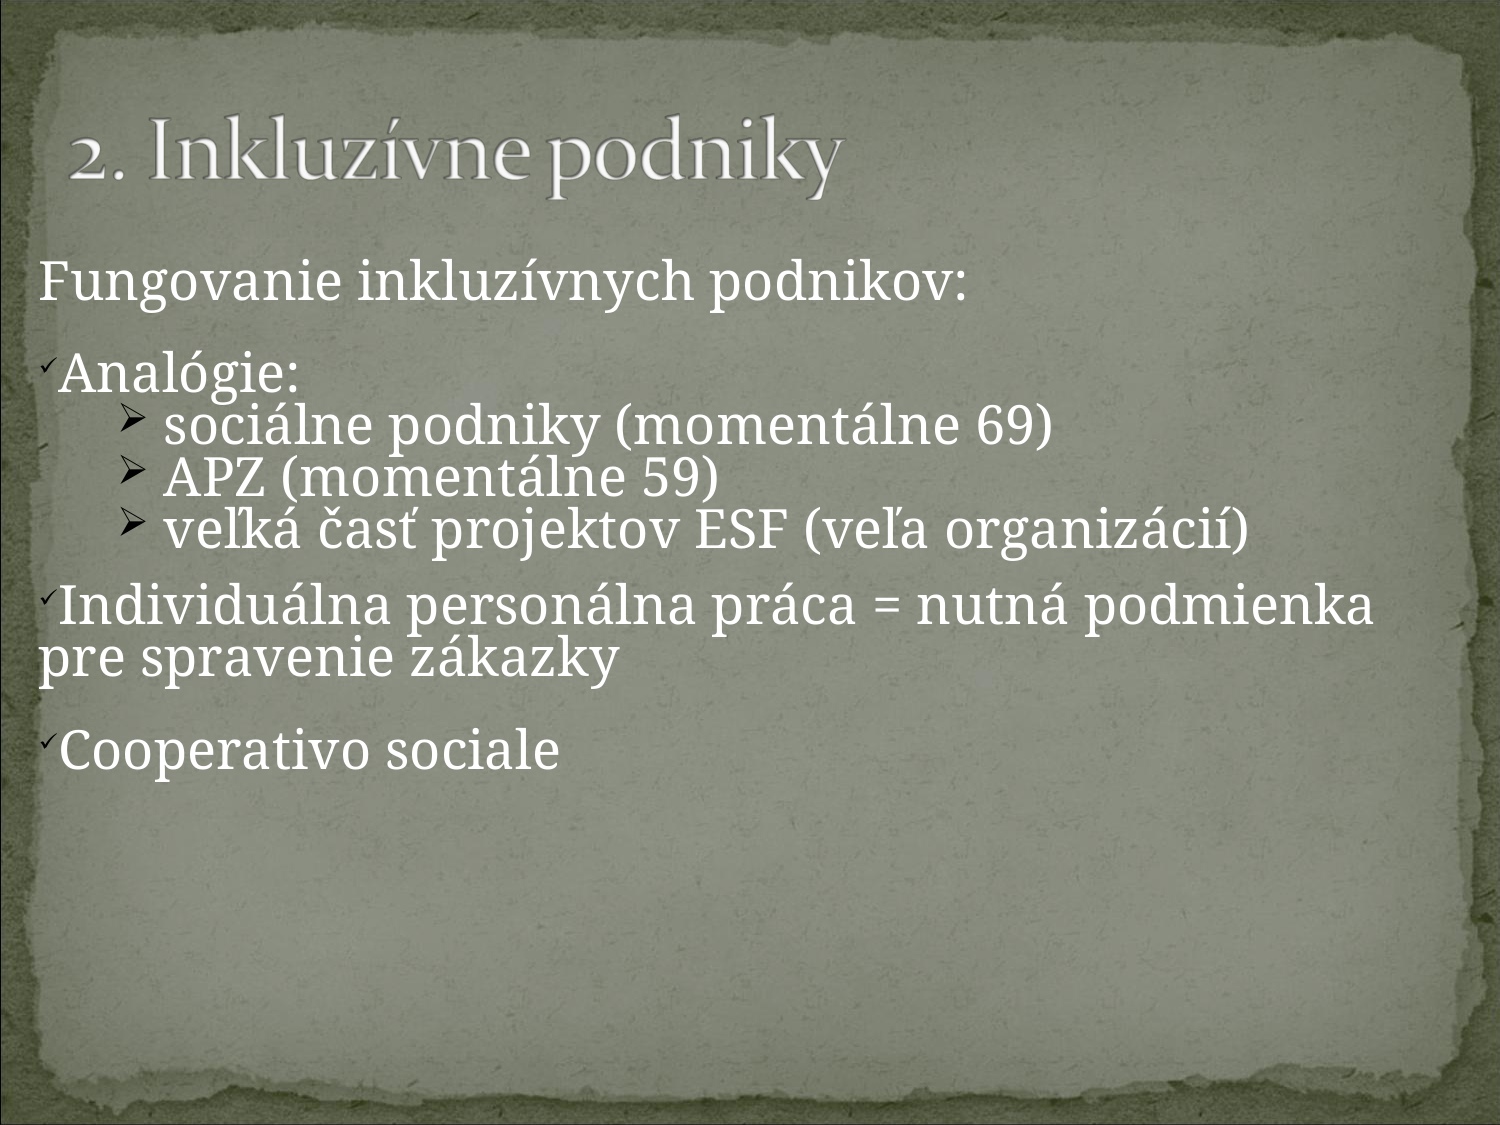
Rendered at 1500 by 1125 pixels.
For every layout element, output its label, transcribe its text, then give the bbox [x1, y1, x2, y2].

text_box [12, 33, 1422, 210]
picture [0, 0, 1500, 1125]
list Fungovanie inkluzívnych podnikov: Analógie: sociálne podniky (momentálne 69) APZ (momentálne 59) veľká časť projektov ESF (veľa organizácií) Individuálna personálna práca = nutná podmienka pre spravenie zákazky Cooperativo sociale [9, 251, 1474, 1125]
